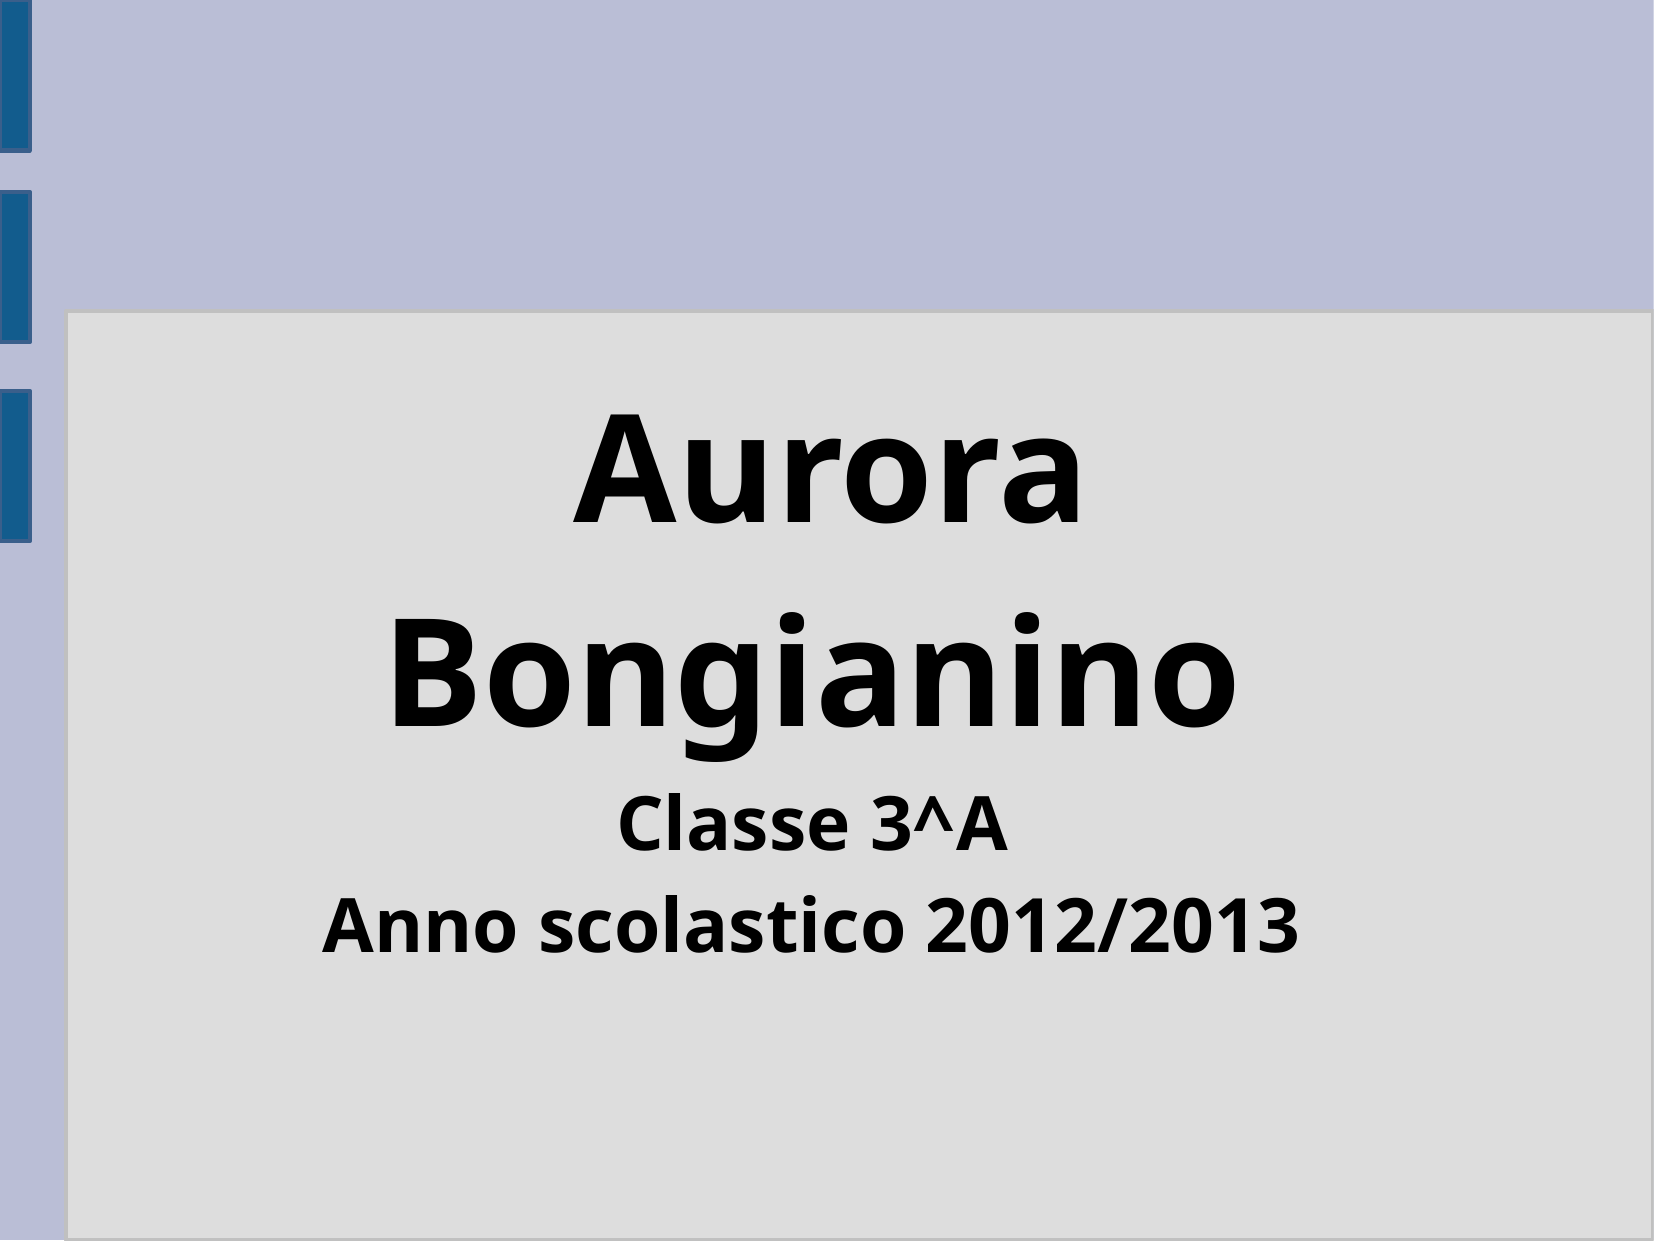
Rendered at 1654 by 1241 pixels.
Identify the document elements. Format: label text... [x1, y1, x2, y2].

text_box Aurora Bongianino Classe 3^A Anno scolastico 2012/2013 [236, 354, 1388, 1140]
